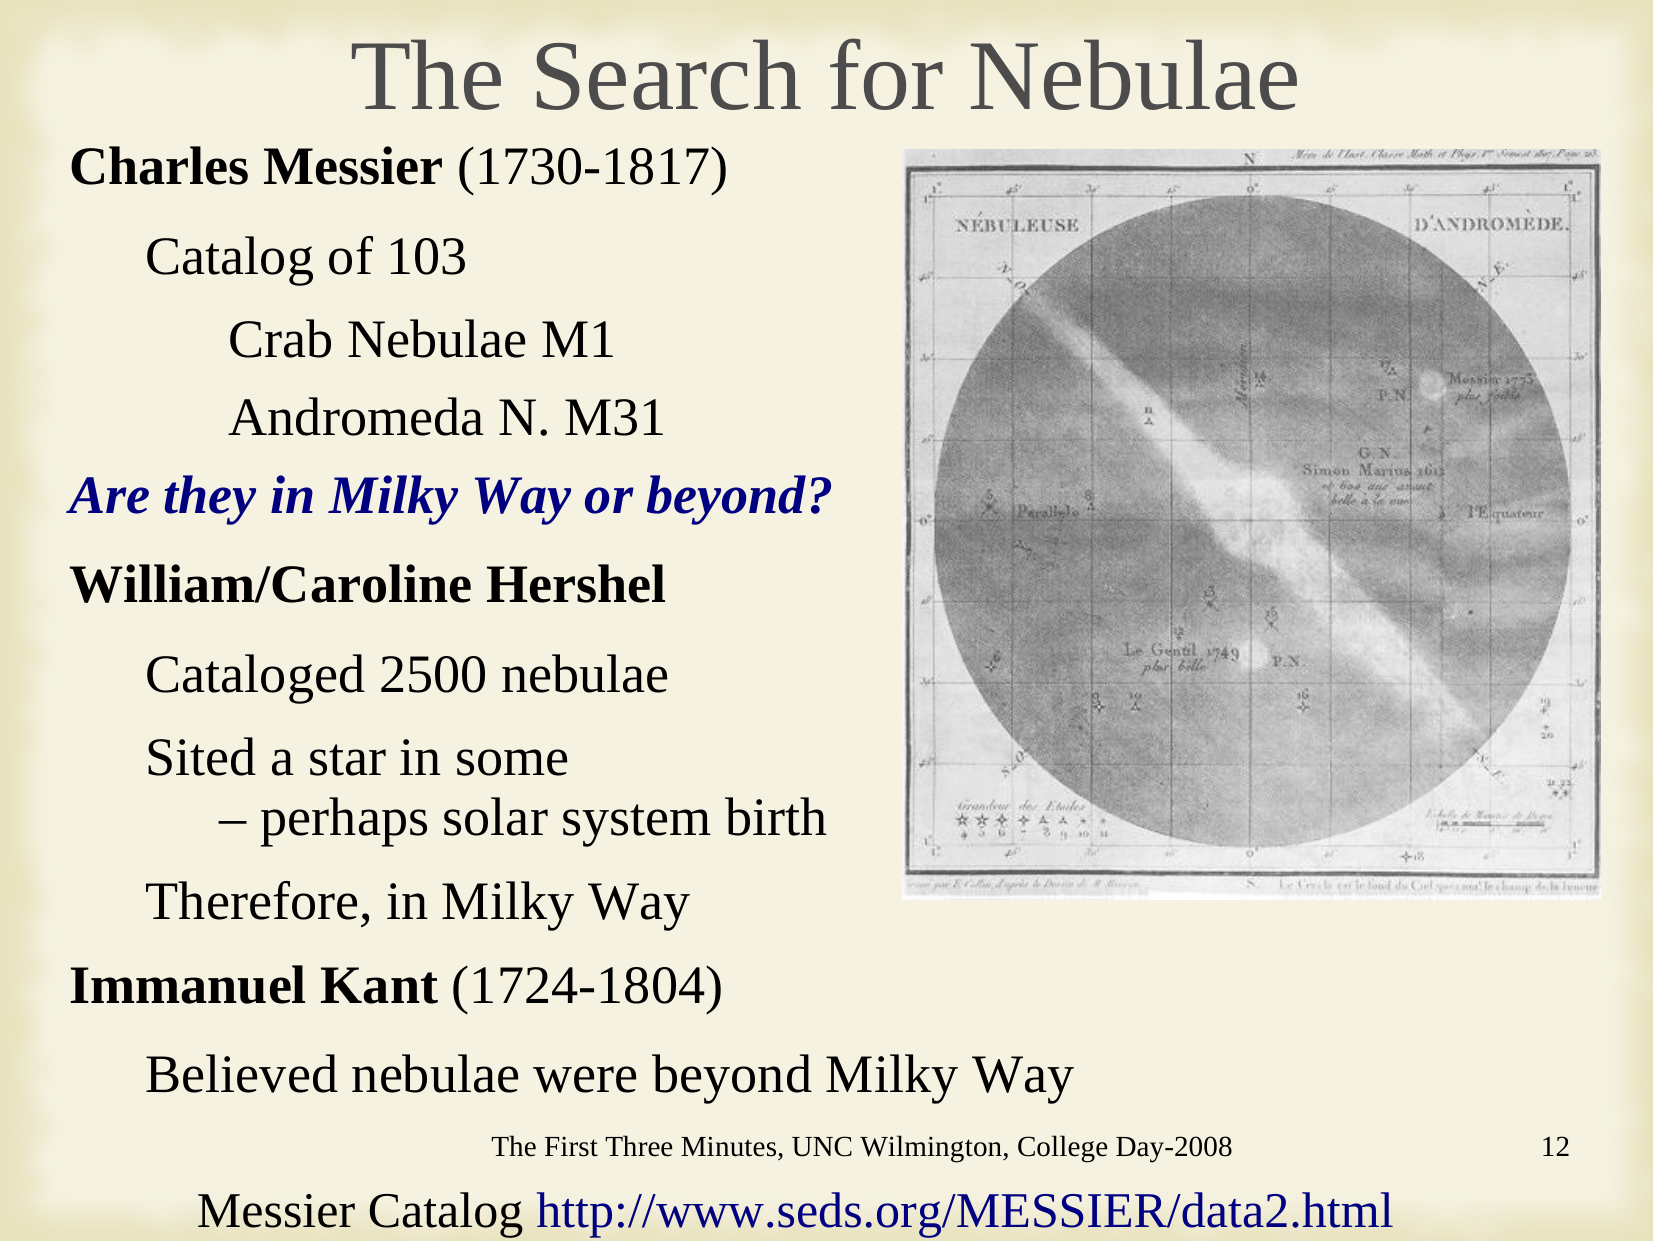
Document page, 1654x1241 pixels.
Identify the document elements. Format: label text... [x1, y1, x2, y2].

title The Search for Nebulae [82, 0, 1571, 149]
list Charles Messier (1730-1817) Catalog of 103 Crab Nebulae M1 Andromeda N. M31 Are they in Milky Way or beyond? William/Caroline Hershel Cataloged 2500 nebulae Sited a star in some – perhaps solar system birth Therefore, in Milky Way Immanuel Kant (1724-1804) Believed nebulae were beyond Milky Way [51, 136, 1547, 1118]
picture [0, 0, 1654, 1241]
text_box Messier Catalog http://www.seds.org/MESSIER/data2.html [179, 1183, 1490, 1240]
